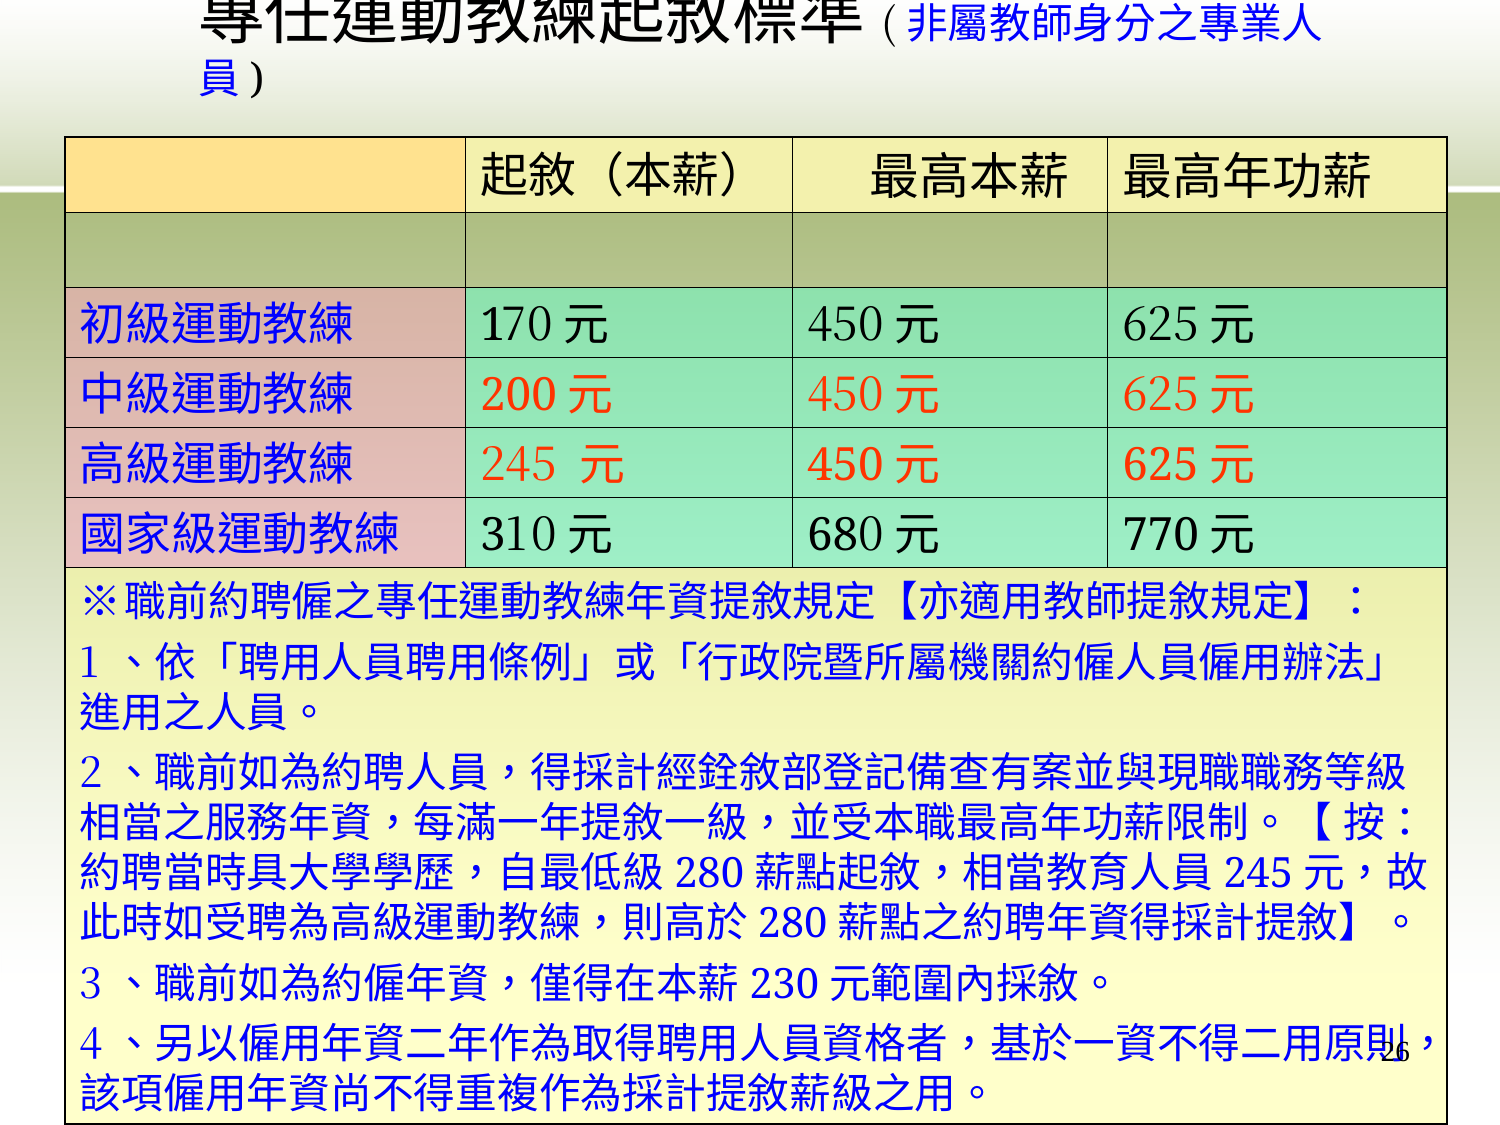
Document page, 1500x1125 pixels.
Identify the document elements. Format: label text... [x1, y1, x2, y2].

table_header 起敘（本薪） [466, 138, 792, 212]
table_cell 450元 [793, 428, 1107, 497]
table_header 最高本薪 [793, 138, 1107, 212]
table_cell [1108, 213, 1446, 287]
table_cell 200元 [466, 358, 792, 427]
table_cell 450元 [793, 358, 1107, 427]
table_cell ※職前約聘僱之專任運動教練年資提敘規定【亦適用教師提敘規定】： 1、依「聘用人員聘用條例」或「行政院暨所屬機關約僱人員僱用辦法」進用之人員。 2、職前如為約聘人員，得採計經銓敘部登記備查有案並與現職職務等級相當之服務年資，每滿一年提敘一級，並受本職最高年功薪限制。【 按：約聘當時具大學學歷，自最低級280薪點起敘，相當教育人員245元，故此時如受聘為高級運動教練，則高於280薪點之約聘年資得採計提敘】。 3、職前如為約僱年資，僅得在本薪230元範圍內採敘。 4、另以僱用年資二年作為取得聘用人員資格者，基於一資不得二用原則，該項僱用年資尚不得重複作為採計提敘薪級之用。 [66, 568, 1446, 1123]
table_cell [793, 213, 1107, 287]
title 專任運動教練起敘標準(非屬教師身分之專業人員) [183, 2, 1353, 110]
table_header [66, 138, 465, 212]
table_cell 初級運動教練 [66, 288, 465, 357]
table_cell [466, 213, 792, 287]
table_cell 770元 [1108, 498, 1446, 567]
table_header 最高年功薪 [1108, 138, 1446, 212]
table_cell 中級運動教練 [66, 358, 465, 427]
table_cell 680元 [793, 498, 1107, 567]
table_cell 國家級運動教練 [66, 498, 465, 567]
table_cell 310元 [466, 498, 792, 567]
table_cell 高級運動教練 [66, 428, 465, 497]
table_cell 245 元 [466, 428, 792, 497]
table_cell 625元 [1108, 288, 1446, 357]
table_cell 625元 [1108, 428, 1446, 497]
table_cell 450元 [793, 288, 1107, 357]
table_cell 625元 [1108, 358, 1446, 427]
picture [0, 0, 1500, 1125]
table_cell [66, 213, 465, 287]
table_cell 170元 [466, 288, 792, 357]
text_box <number> [1074, 1024, 1426, 1103]
